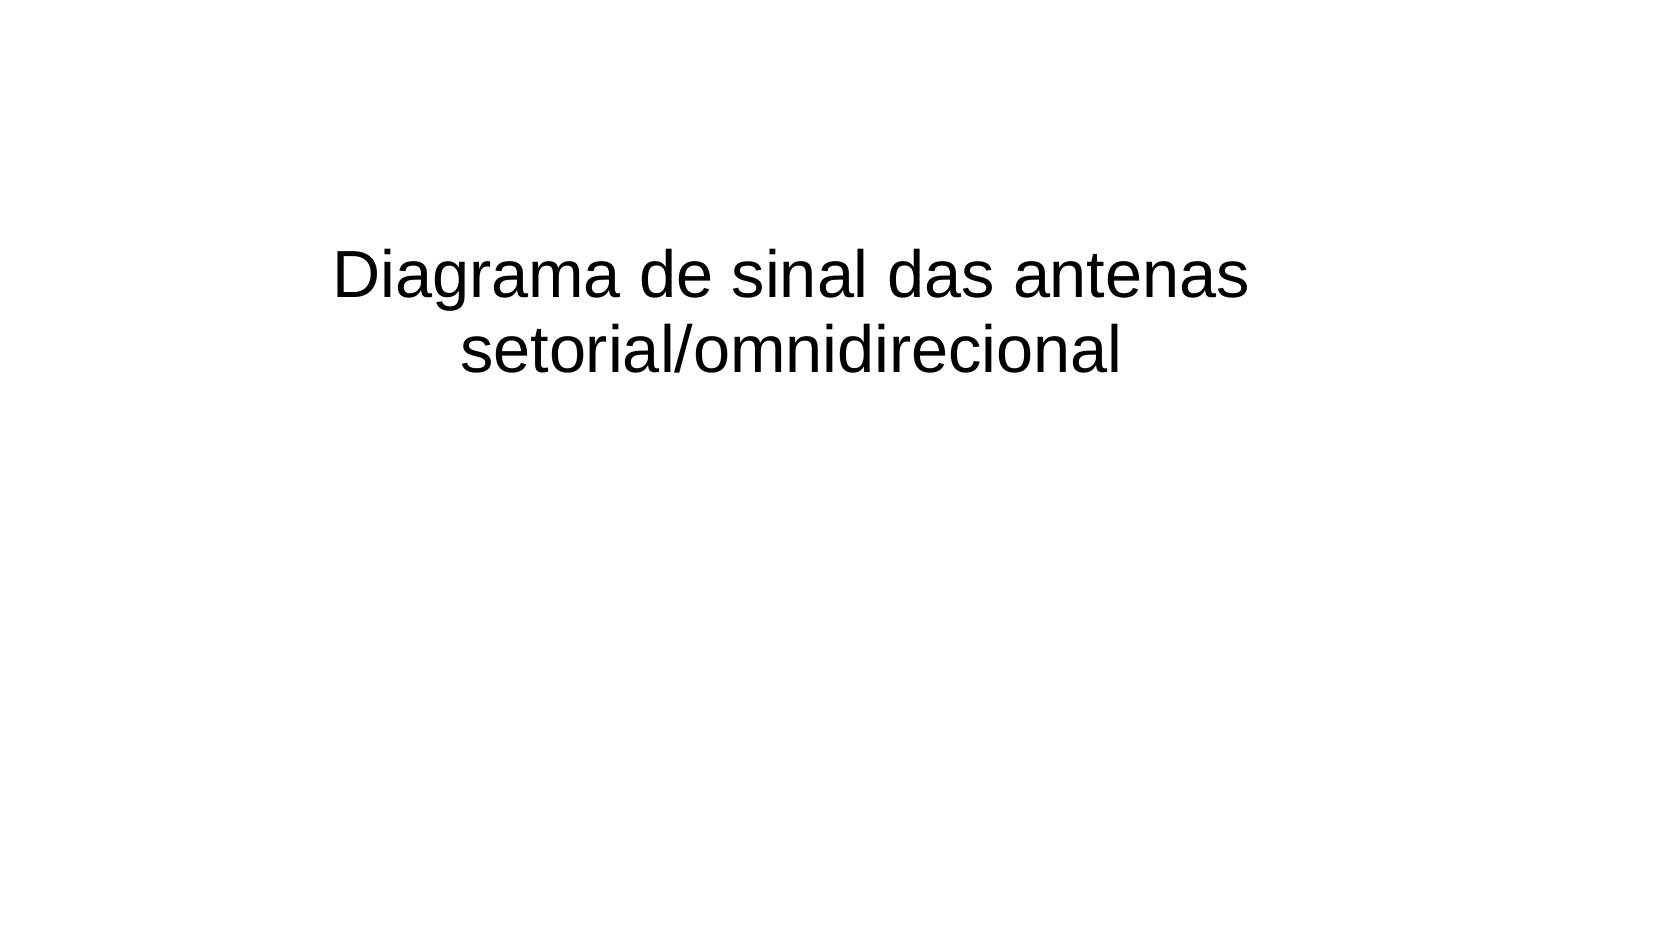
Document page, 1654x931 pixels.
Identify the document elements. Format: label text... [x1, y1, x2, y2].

title Diagrama de sinal das antenas setorial/omnidirecional [47, 234, 1536, 390]
